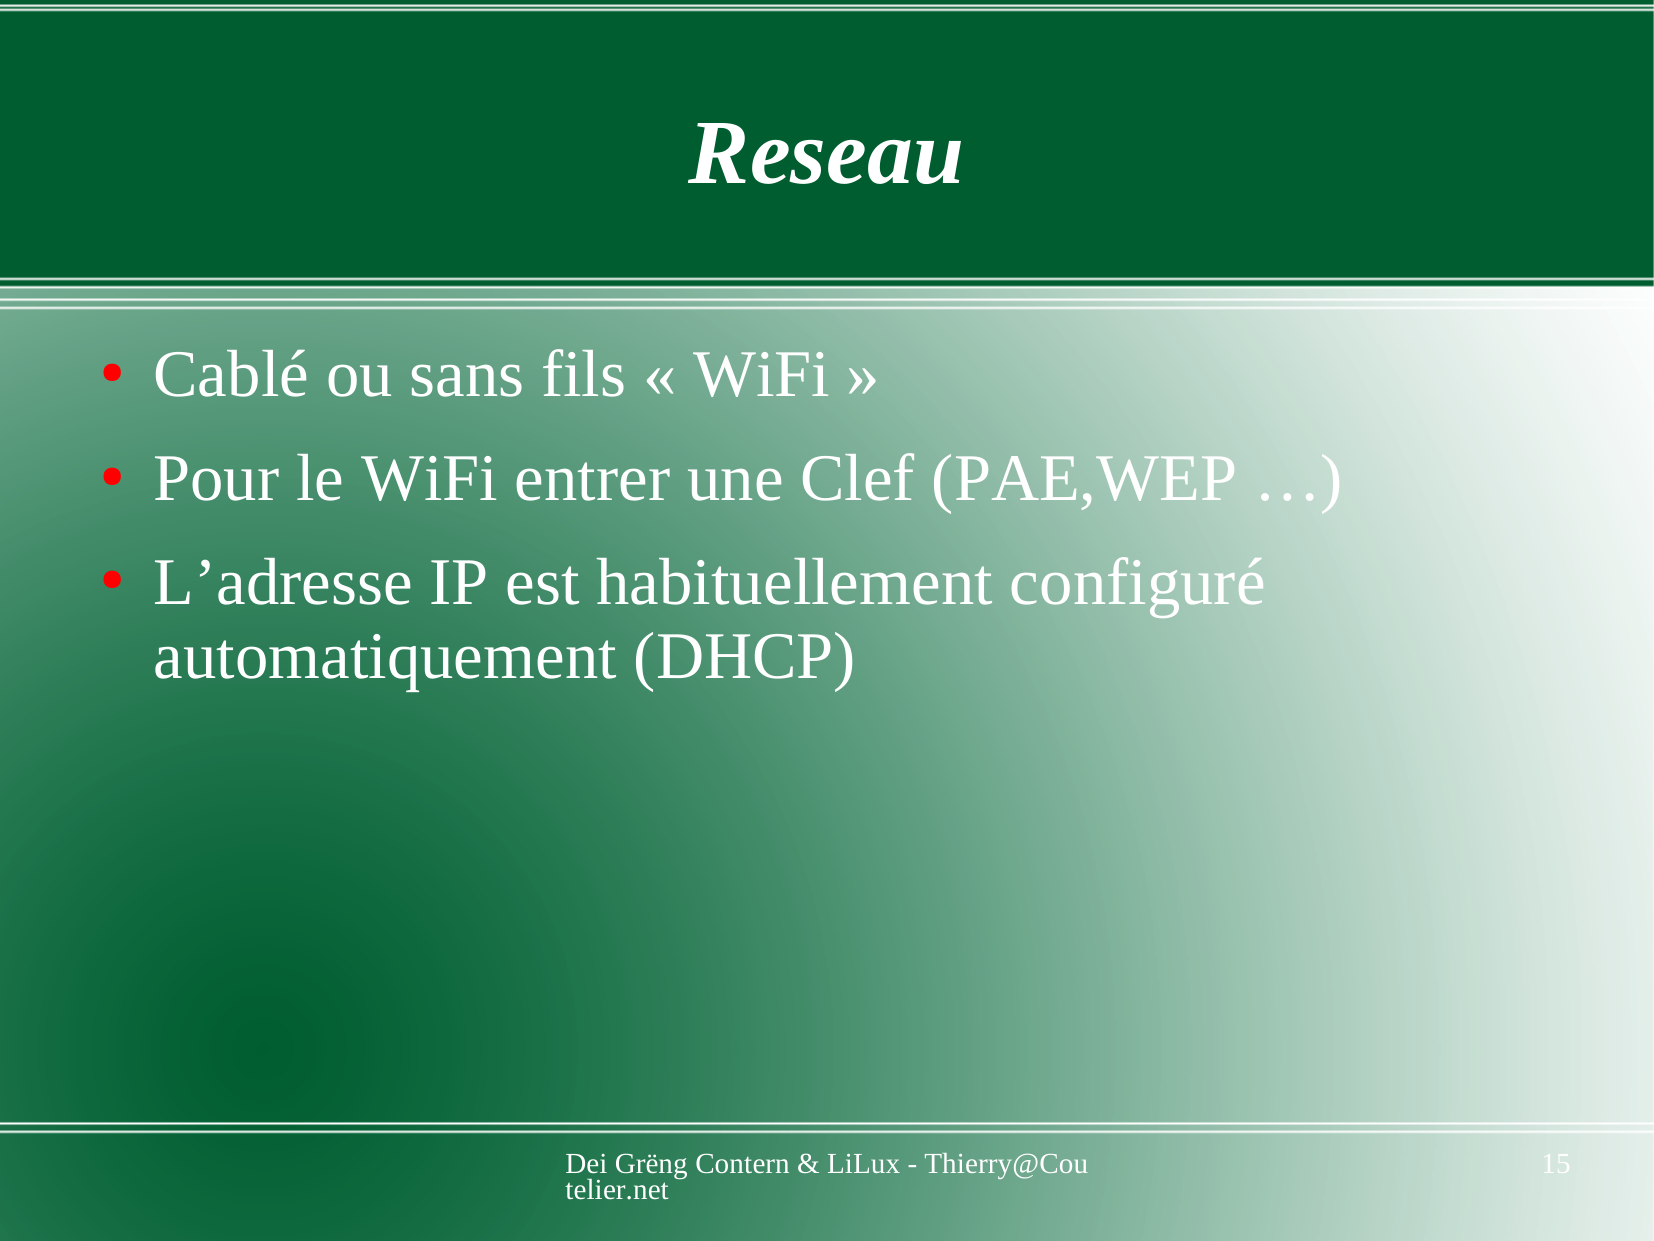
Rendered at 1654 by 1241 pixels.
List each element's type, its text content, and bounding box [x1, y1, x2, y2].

picture [0, 0, 1654, 1241]
list Cablé ou sans fils « WiFi » Pour le WiFi entrer une Clef (PAE,WEP …) L’adresse IP est habituellement configuré automatiquement (DHCP) [82, 337, 1571, 1057]
title Reseau [82, 49, 1571, 257]
